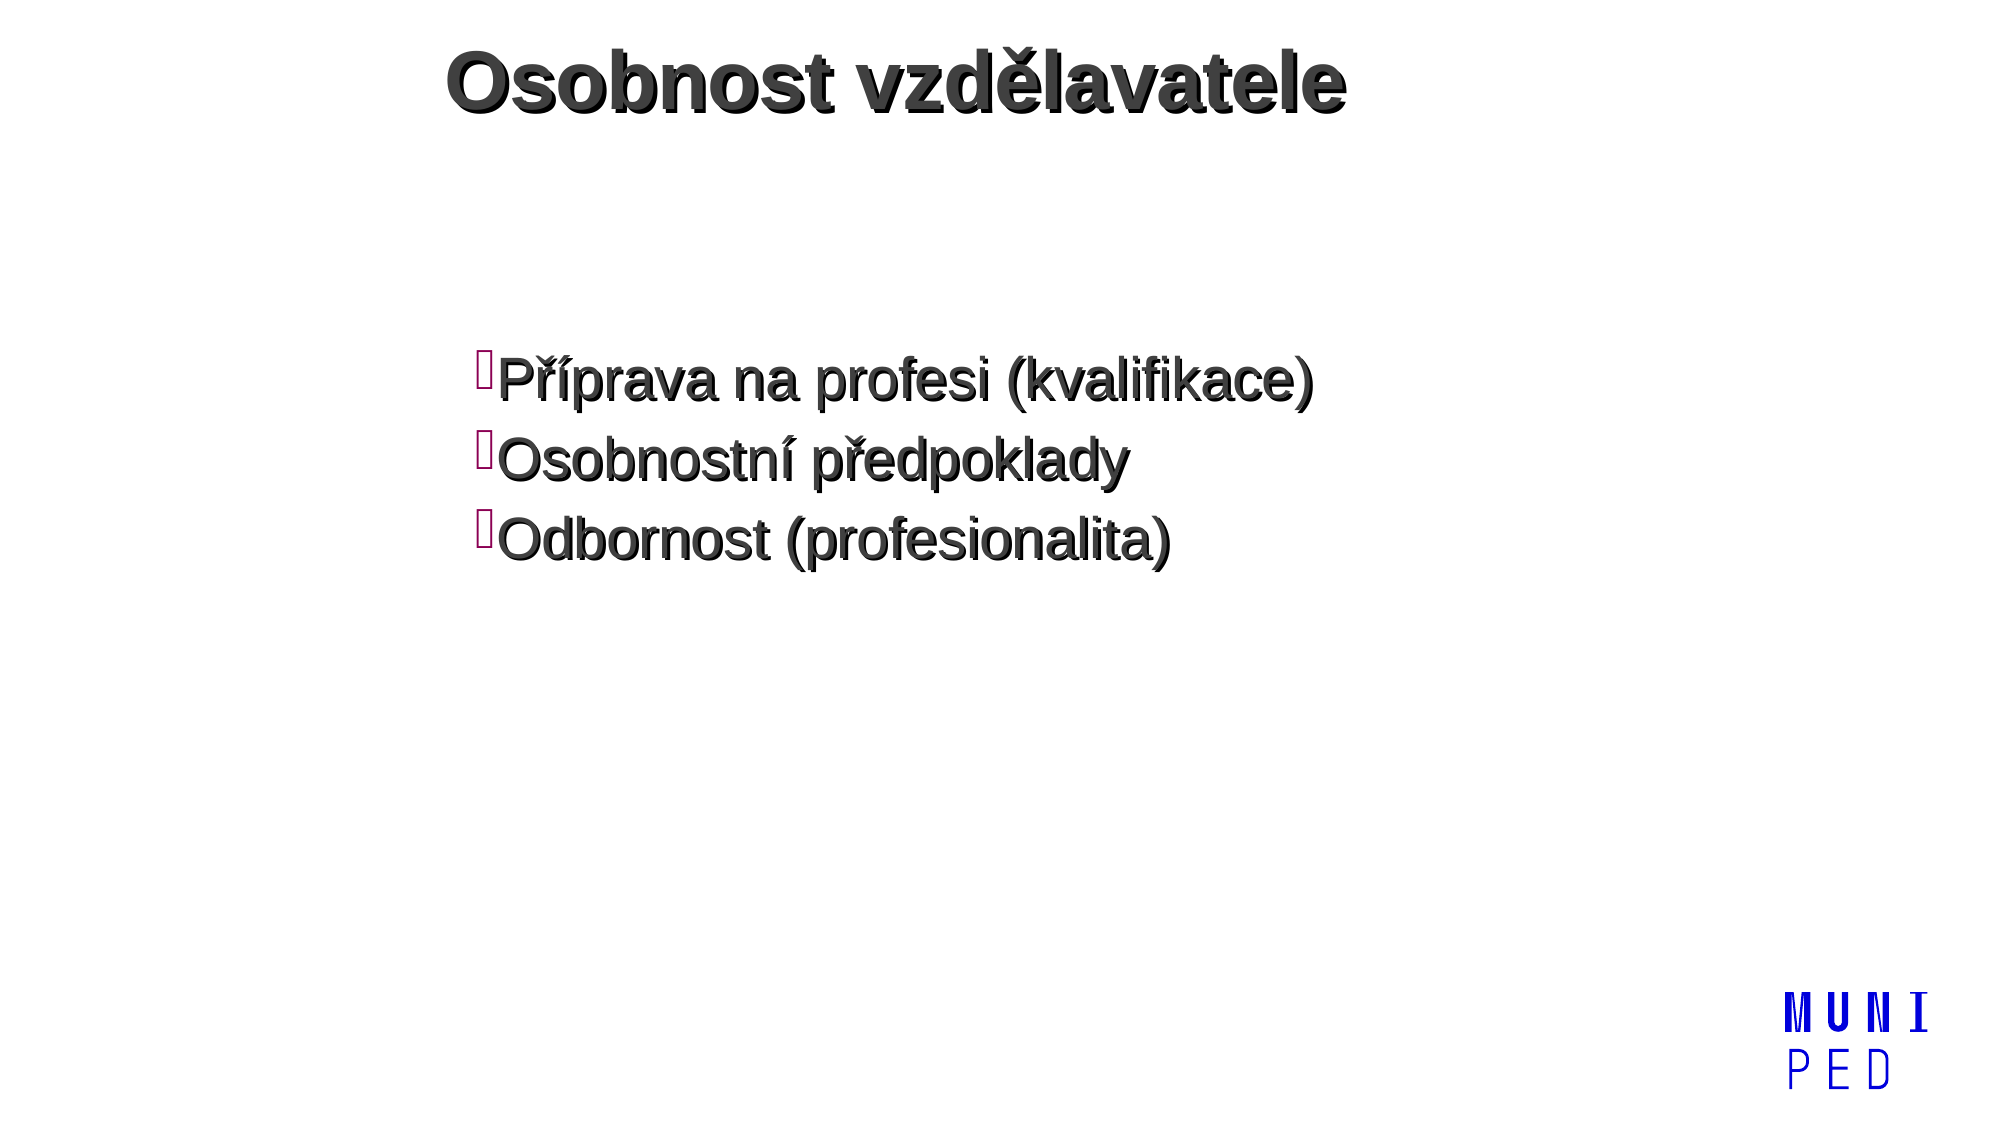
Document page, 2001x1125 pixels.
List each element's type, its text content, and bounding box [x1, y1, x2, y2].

title Osobnost vzdělavatele [444, 42, 1724, 283]
list Příprava na profesi (kvalifikace) Osobnostní předpoklady Odbornost (profesionalita) [474, 331, 1750, 1007]
